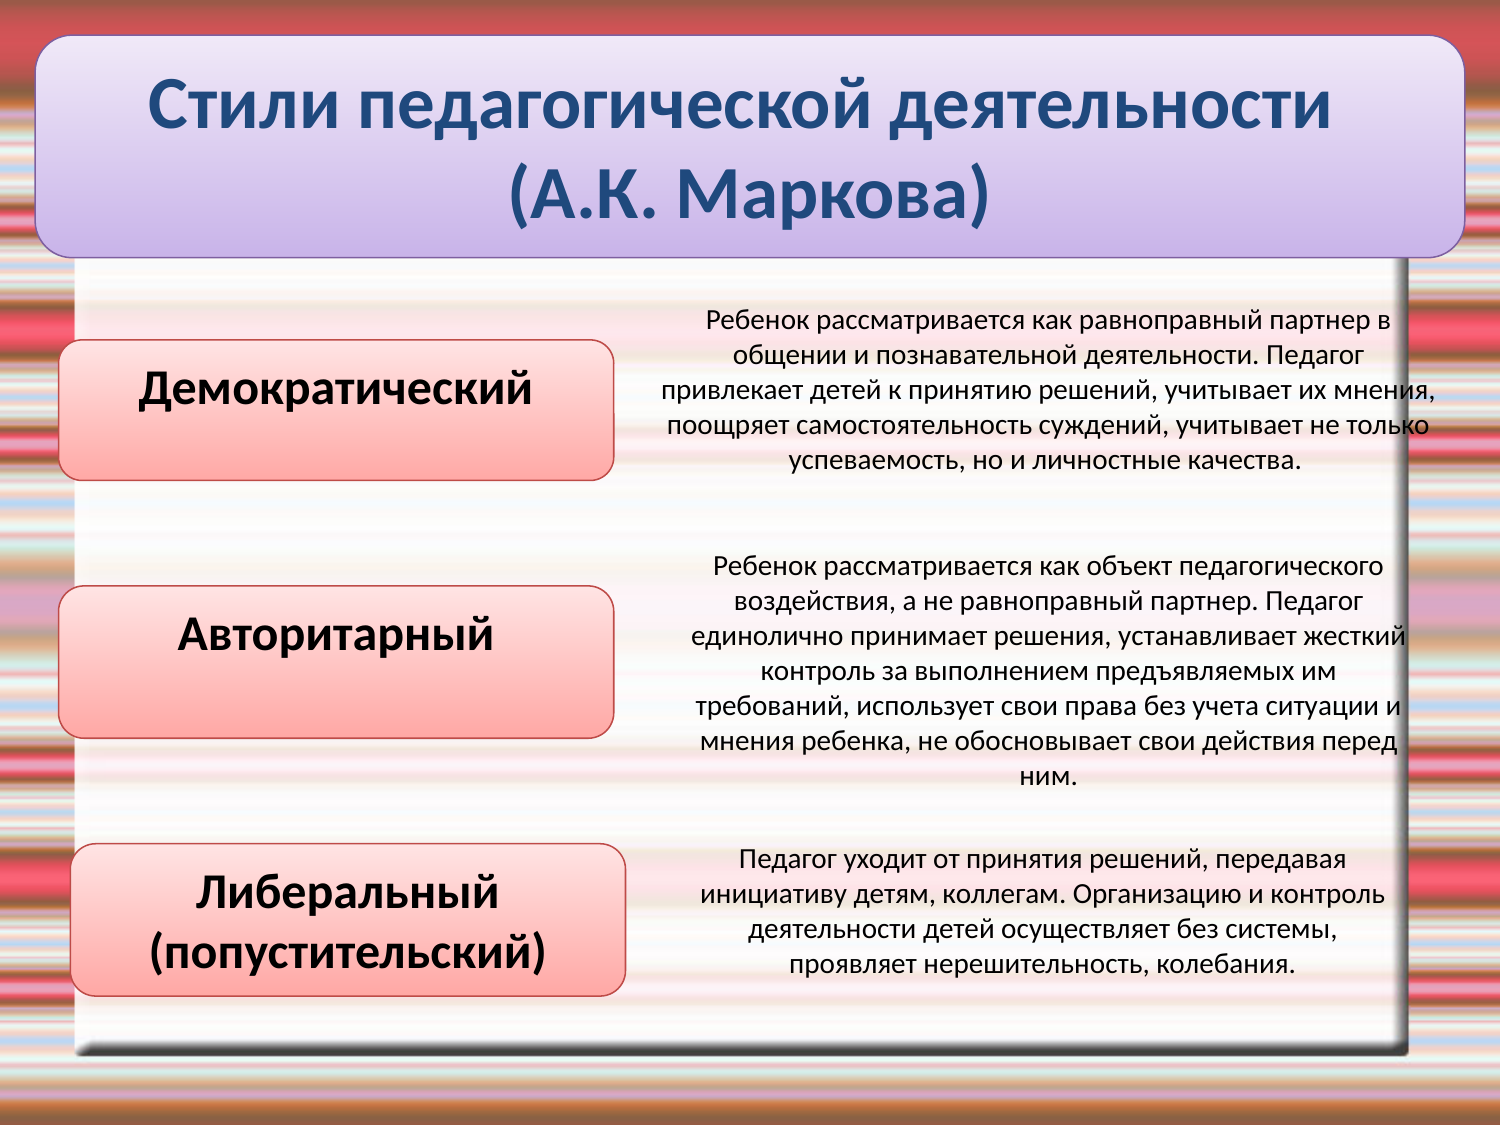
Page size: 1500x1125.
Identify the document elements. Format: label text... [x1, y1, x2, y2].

text_box Демократический [58, 339, 614, 481]
text_box Ребенок рассматривается как равноправный партнер в общении и познавательной деятельности. Педагог привлекает детей к принятию решений, учитывает их мнения, поощряет самостоятельность суждений, учитывает не только успеваемость, но и личностные качества. [644, 292, 1453, 521]
text_box Стили педагогической деятельности (А.К. Маркова) [35, 35, 1465, 258]
text_box Педагог уходит от принятия решений, передавая инициативу детям, коллегам. Организацию и контроль деятельности детей осуществляет без системы, проявляет нерешительность, колебания. [667, 831, 1418, 989]
text_box Авторитарный [58, 585, 614, 739]
text_box Ребенок рассматривается как объект педагогического воздействия, а не равноправный партнер. Педагог единолично принимает решения, устанавливает жесткий контроль за выполнением предъявляемых им требований, использует свои права без учета ситуации и мнения ребенка, не обосновывает свои действия перед ним. [667, 538, 1430, 802]
picture [0, 0, 1500, 1125]
text_box Либеральный (попустительский) [70, 843, 626, 997]
